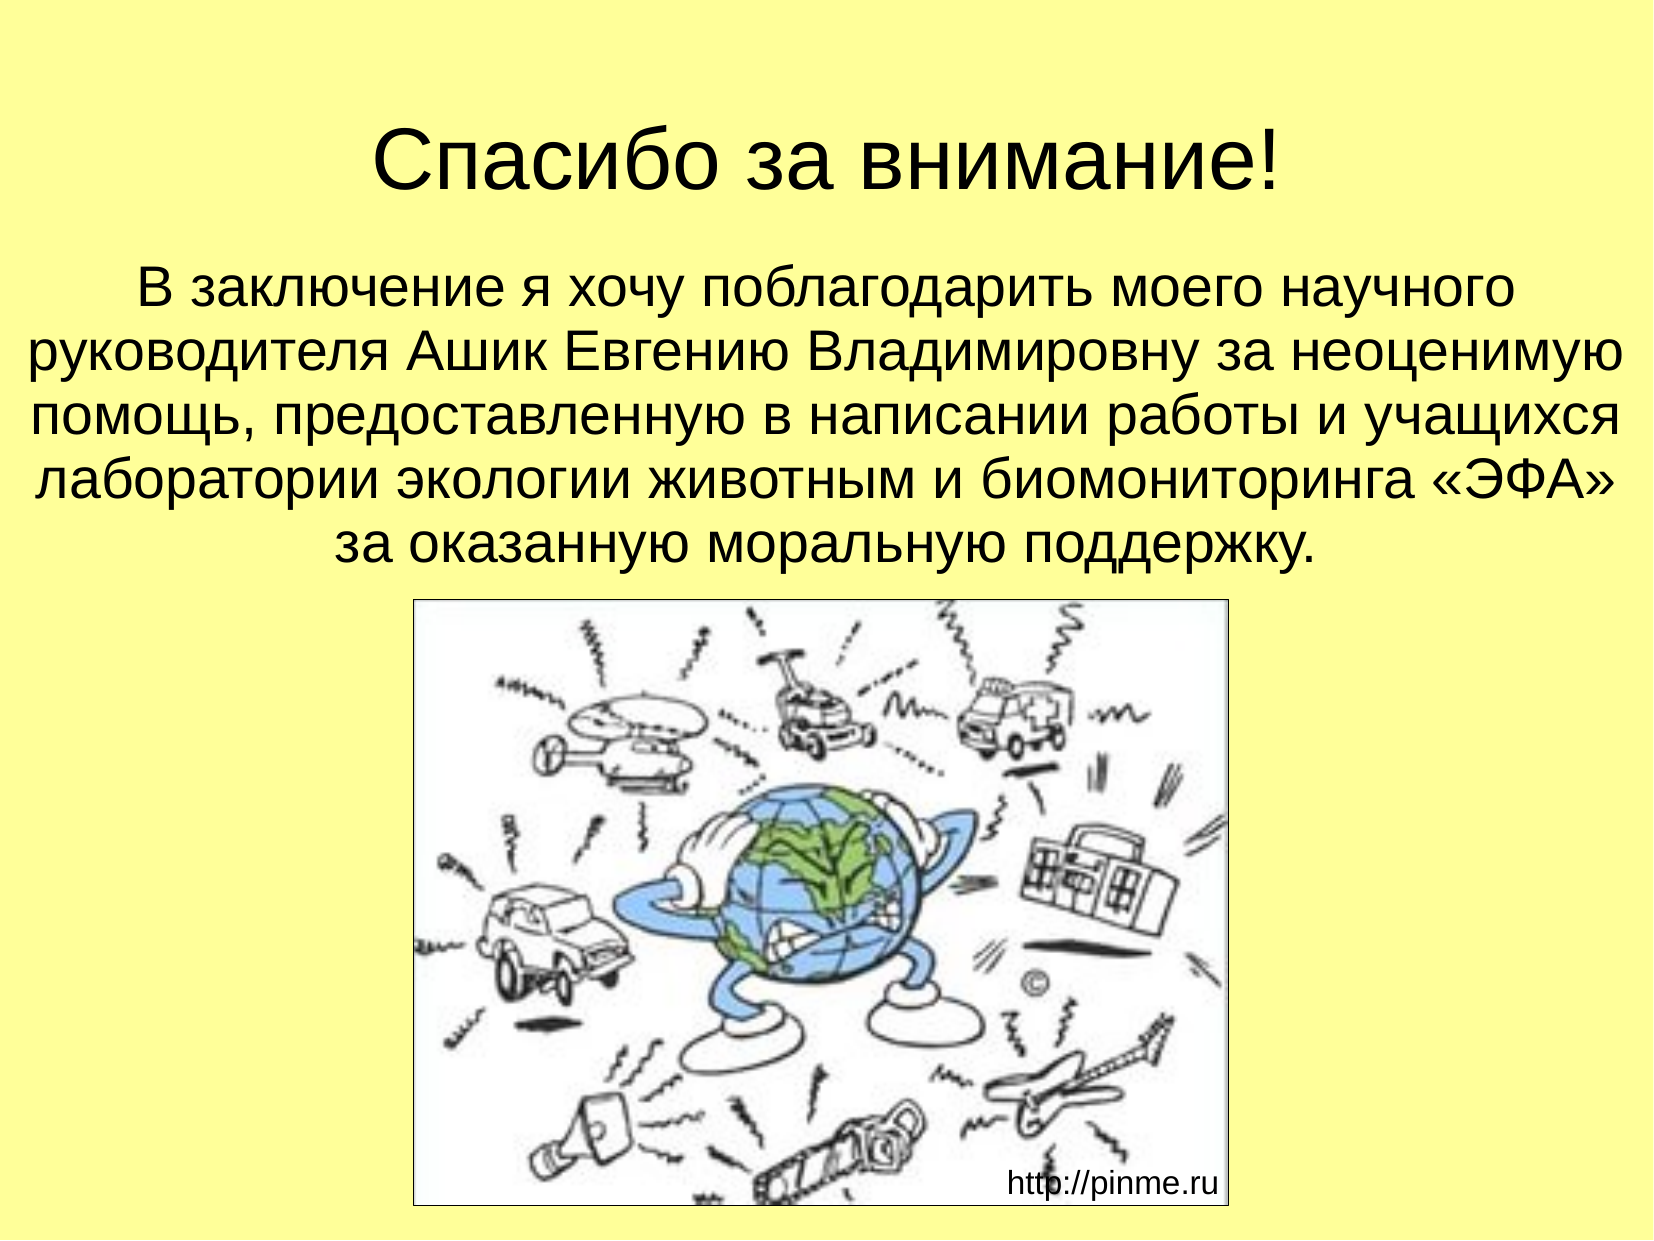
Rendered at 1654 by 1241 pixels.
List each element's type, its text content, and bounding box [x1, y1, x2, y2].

list В заключение я хочу поблагодарить моего научного руководителя Ашик Евгению Владимировну за неоценимую помощь, предоставленную в написании работы и учащихся лаборатории экологии животным и биомониторинга «ЭФА» за оказанную моральную поддержку. [0, 254, 1654, 680]
title Спасибо за внимание! [82, 55, 1571, 254]
text_box http://pinme.ru [992, 1157, 1477, 1241]
picture [413, 599, 1229, 1205]
